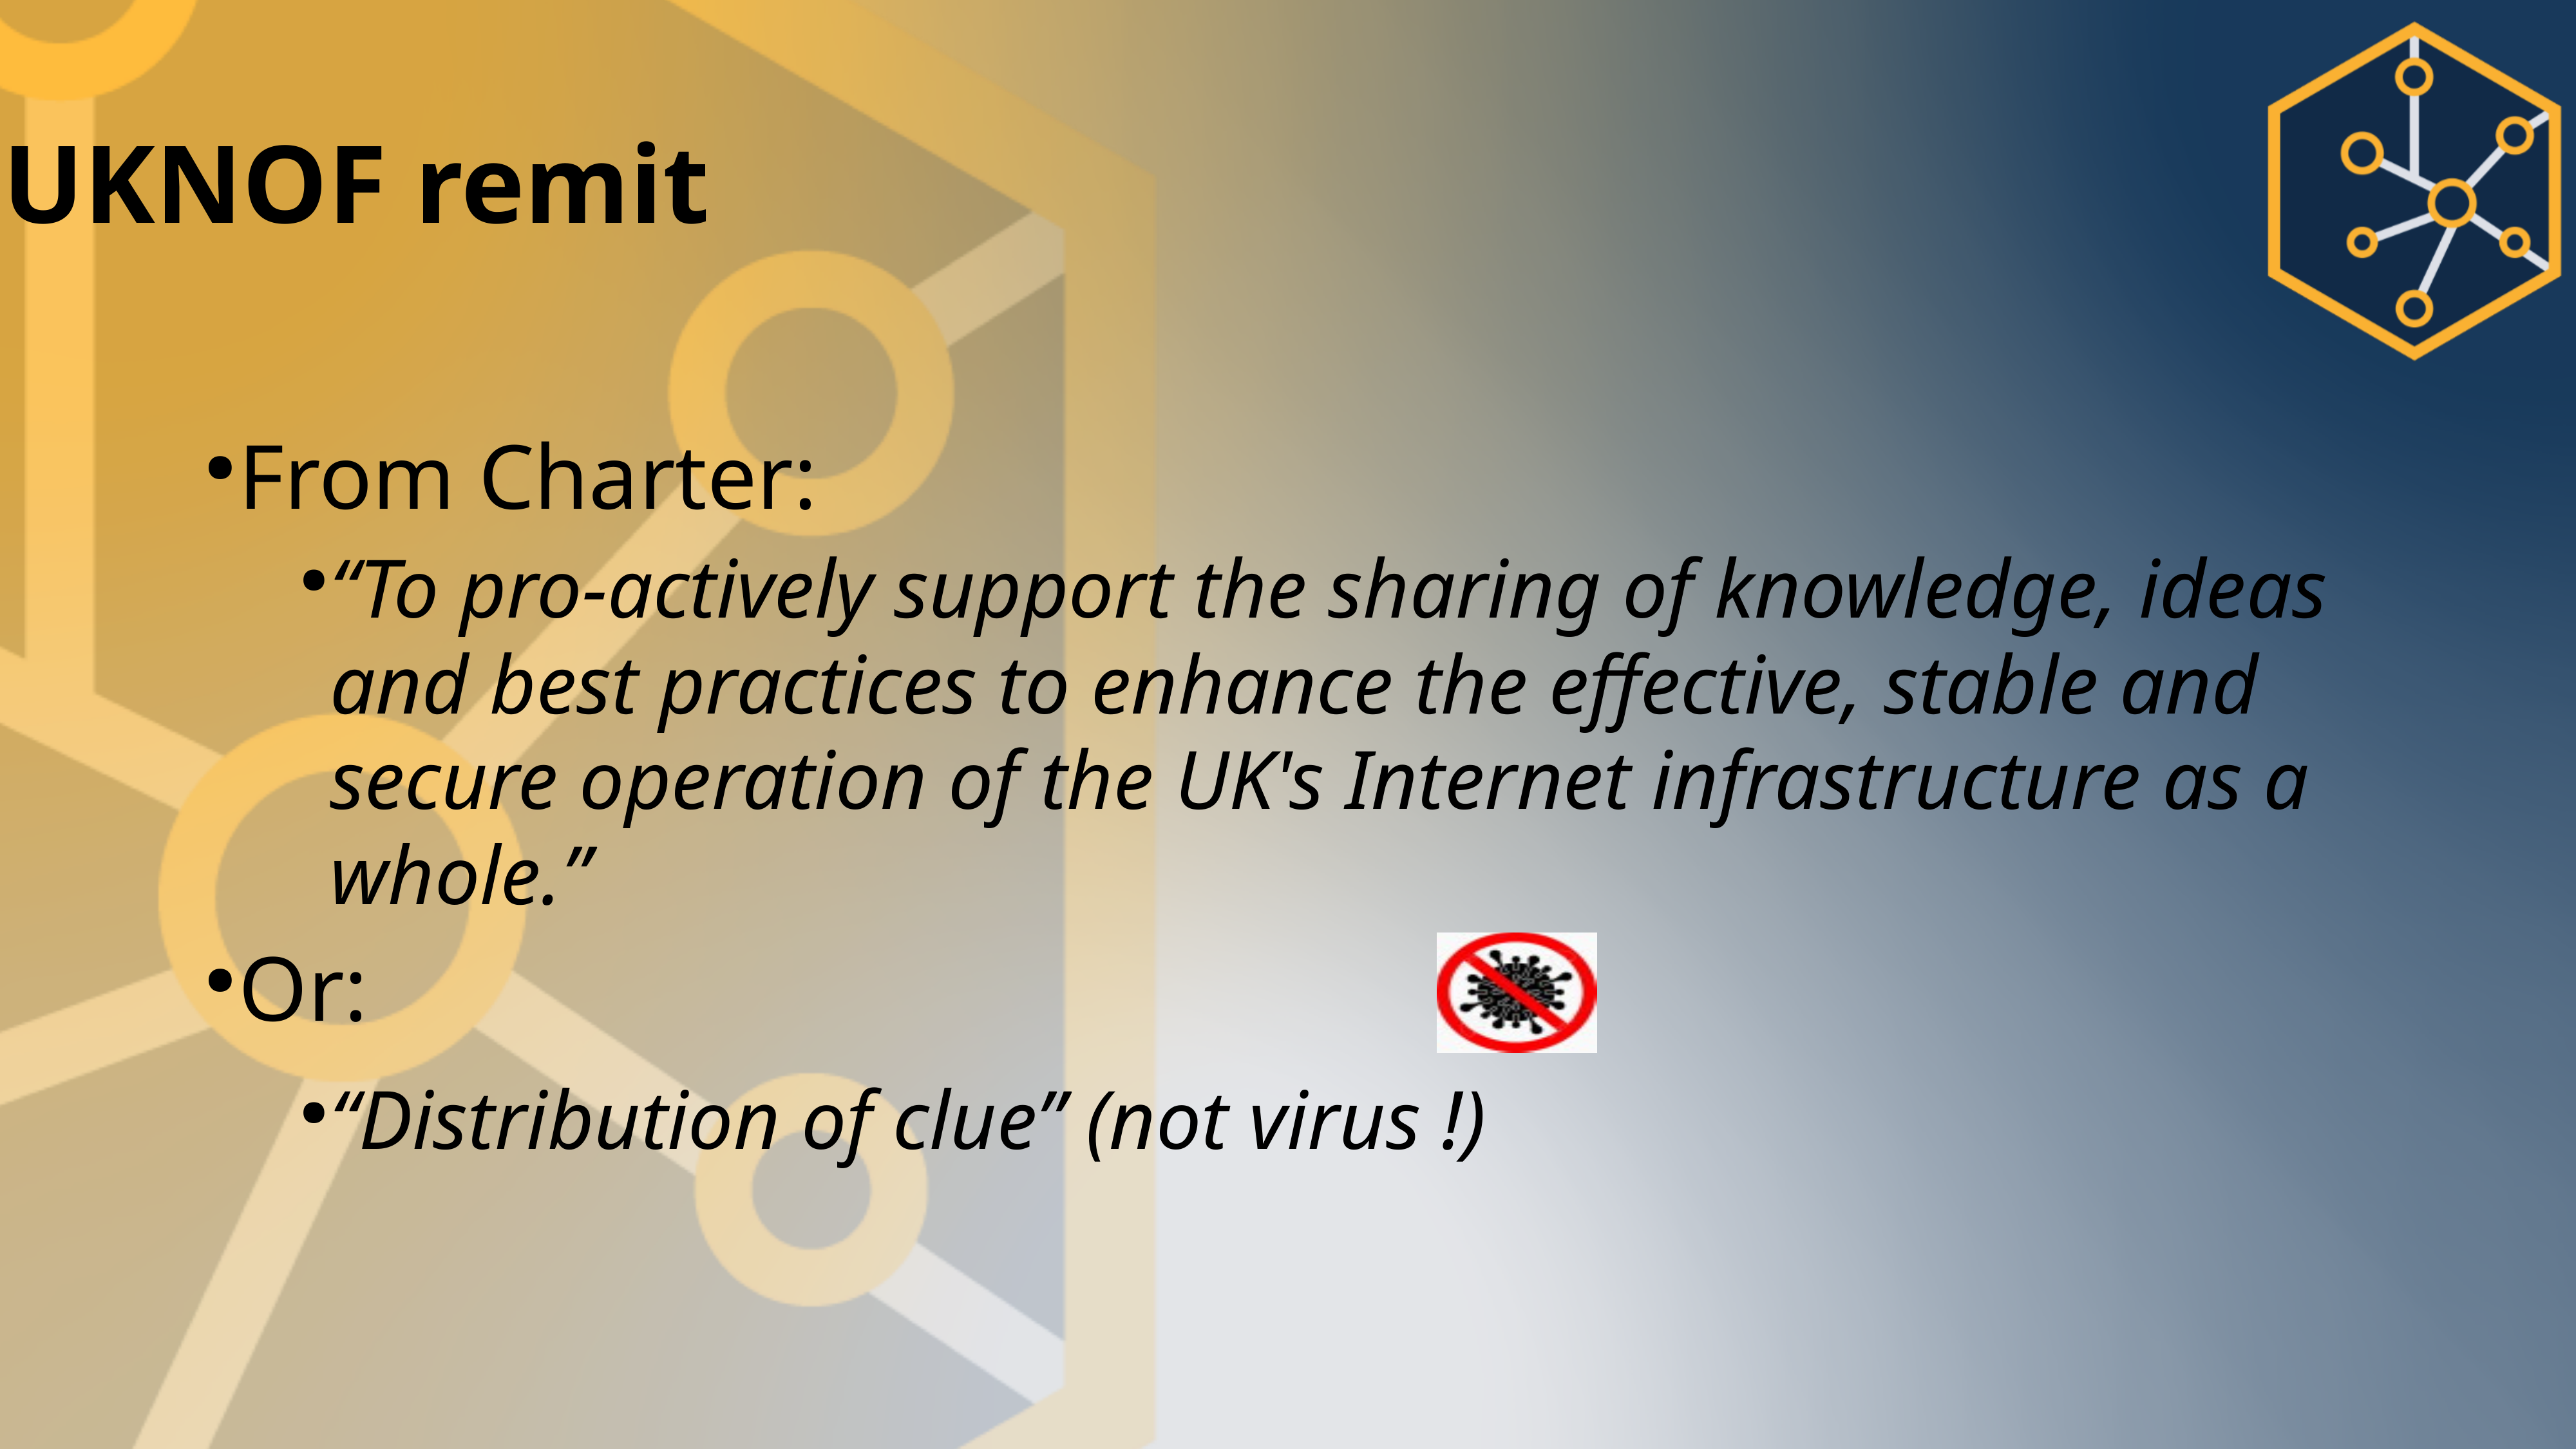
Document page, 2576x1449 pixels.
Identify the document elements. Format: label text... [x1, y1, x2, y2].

picture [0, 0, 2576, 1449]
title UKNOF remit [3, 64, 1528, 305]
list From Charter: “To pro-actively support the sharing of knowledge, ideas and best practices to enhance the effective, stable and secure operation of the UK's Internet infrastructure as a whole.” Or: “Distribution of clue” (not virus !) [193, 425, 2382, 1295]
